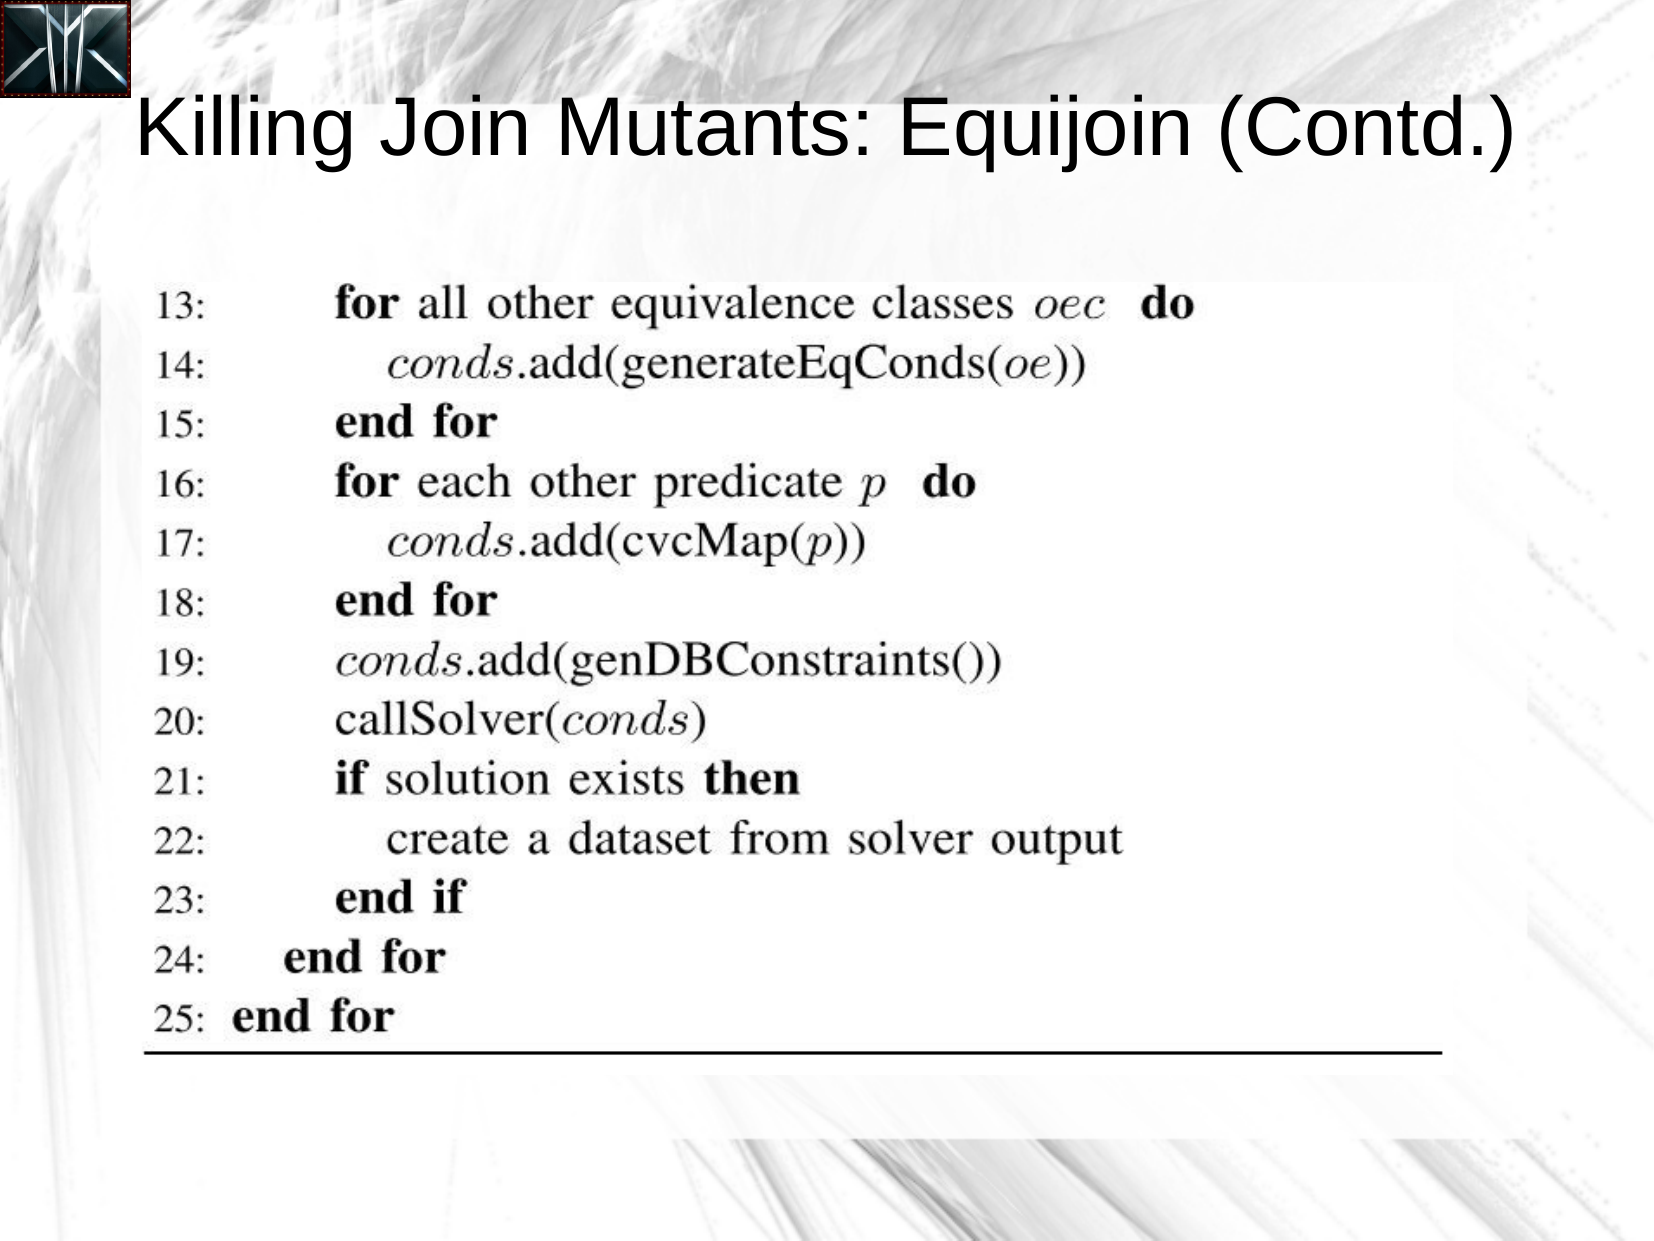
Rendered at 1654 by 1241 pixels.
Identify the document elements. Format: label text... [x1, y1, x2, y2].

picture [0, 0, 1654, 1241]
text_box [141, 282, 1453, 1075]
title Killing Join Mutants: Equijoin (Contd.) [82, 0, 1571, 347]
